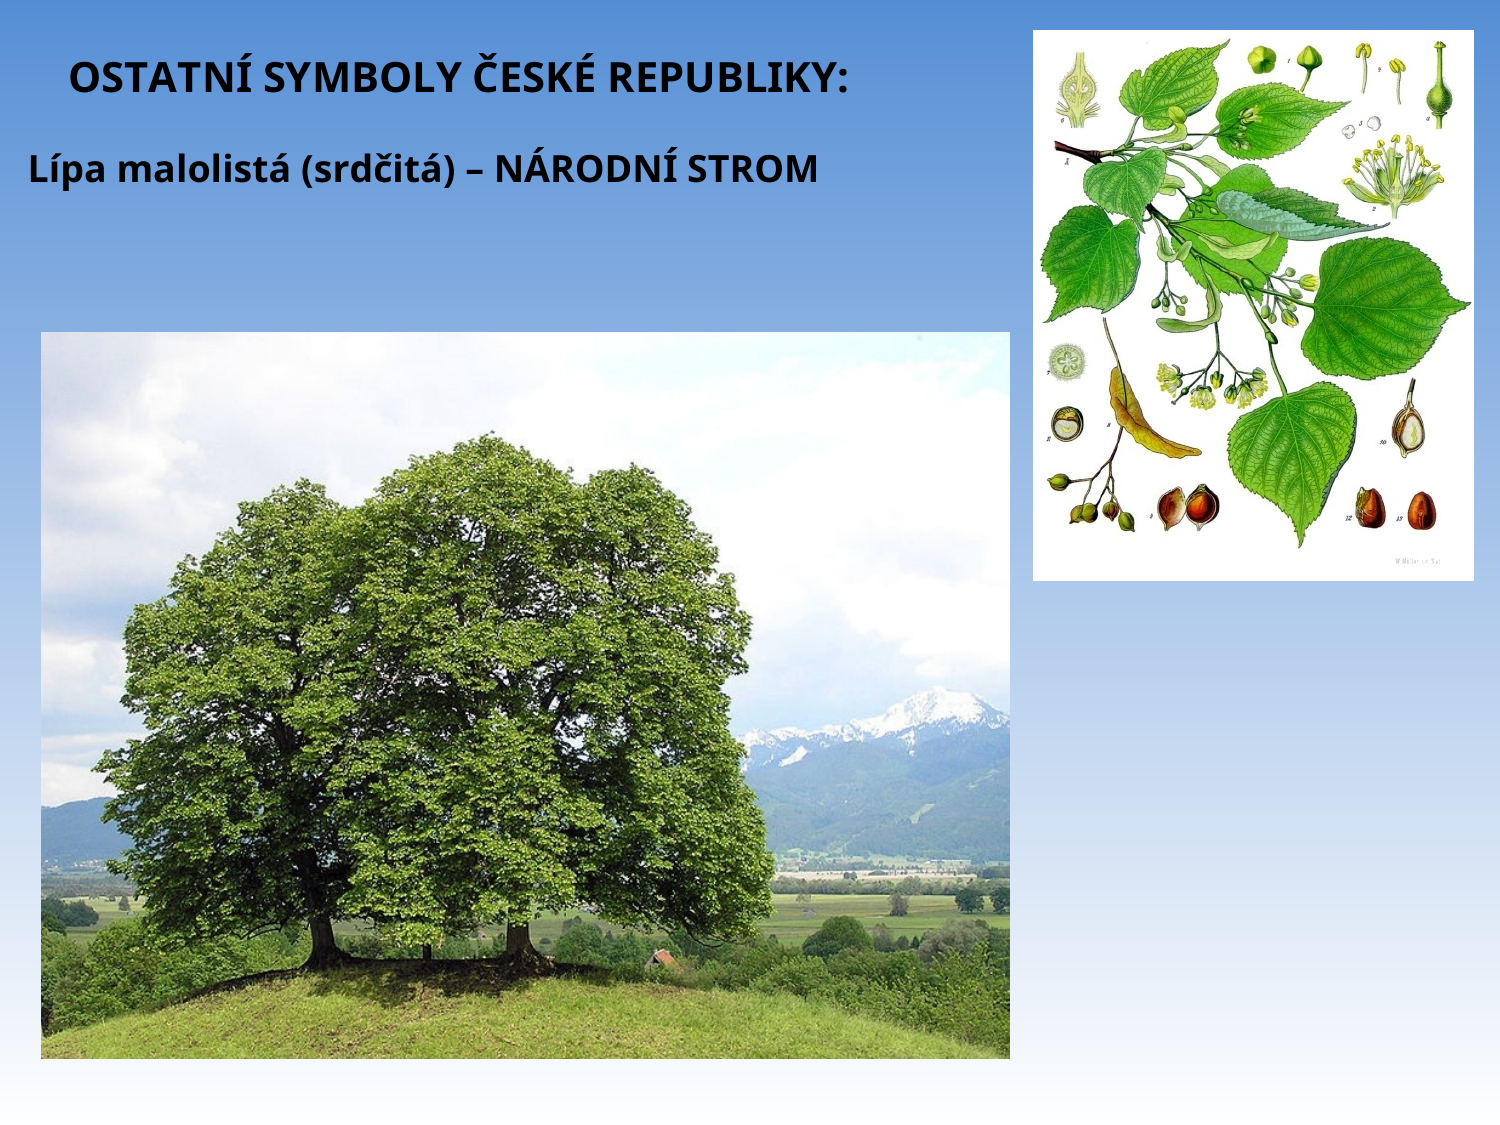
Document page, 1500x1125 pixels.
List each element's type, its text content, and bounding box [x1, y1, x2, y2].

text_box OSTATNÍ SYMBOLY ČESKÉ REPUBLIKY: [53, 42, 865, 109]
picture [1033, 30, 1474, 581]
picture [41, 332, 1010, 1059]
text_box Lípa malolistá (srdčitá) – NÁRODNÍ STROM [12, 137, 836, 198]
